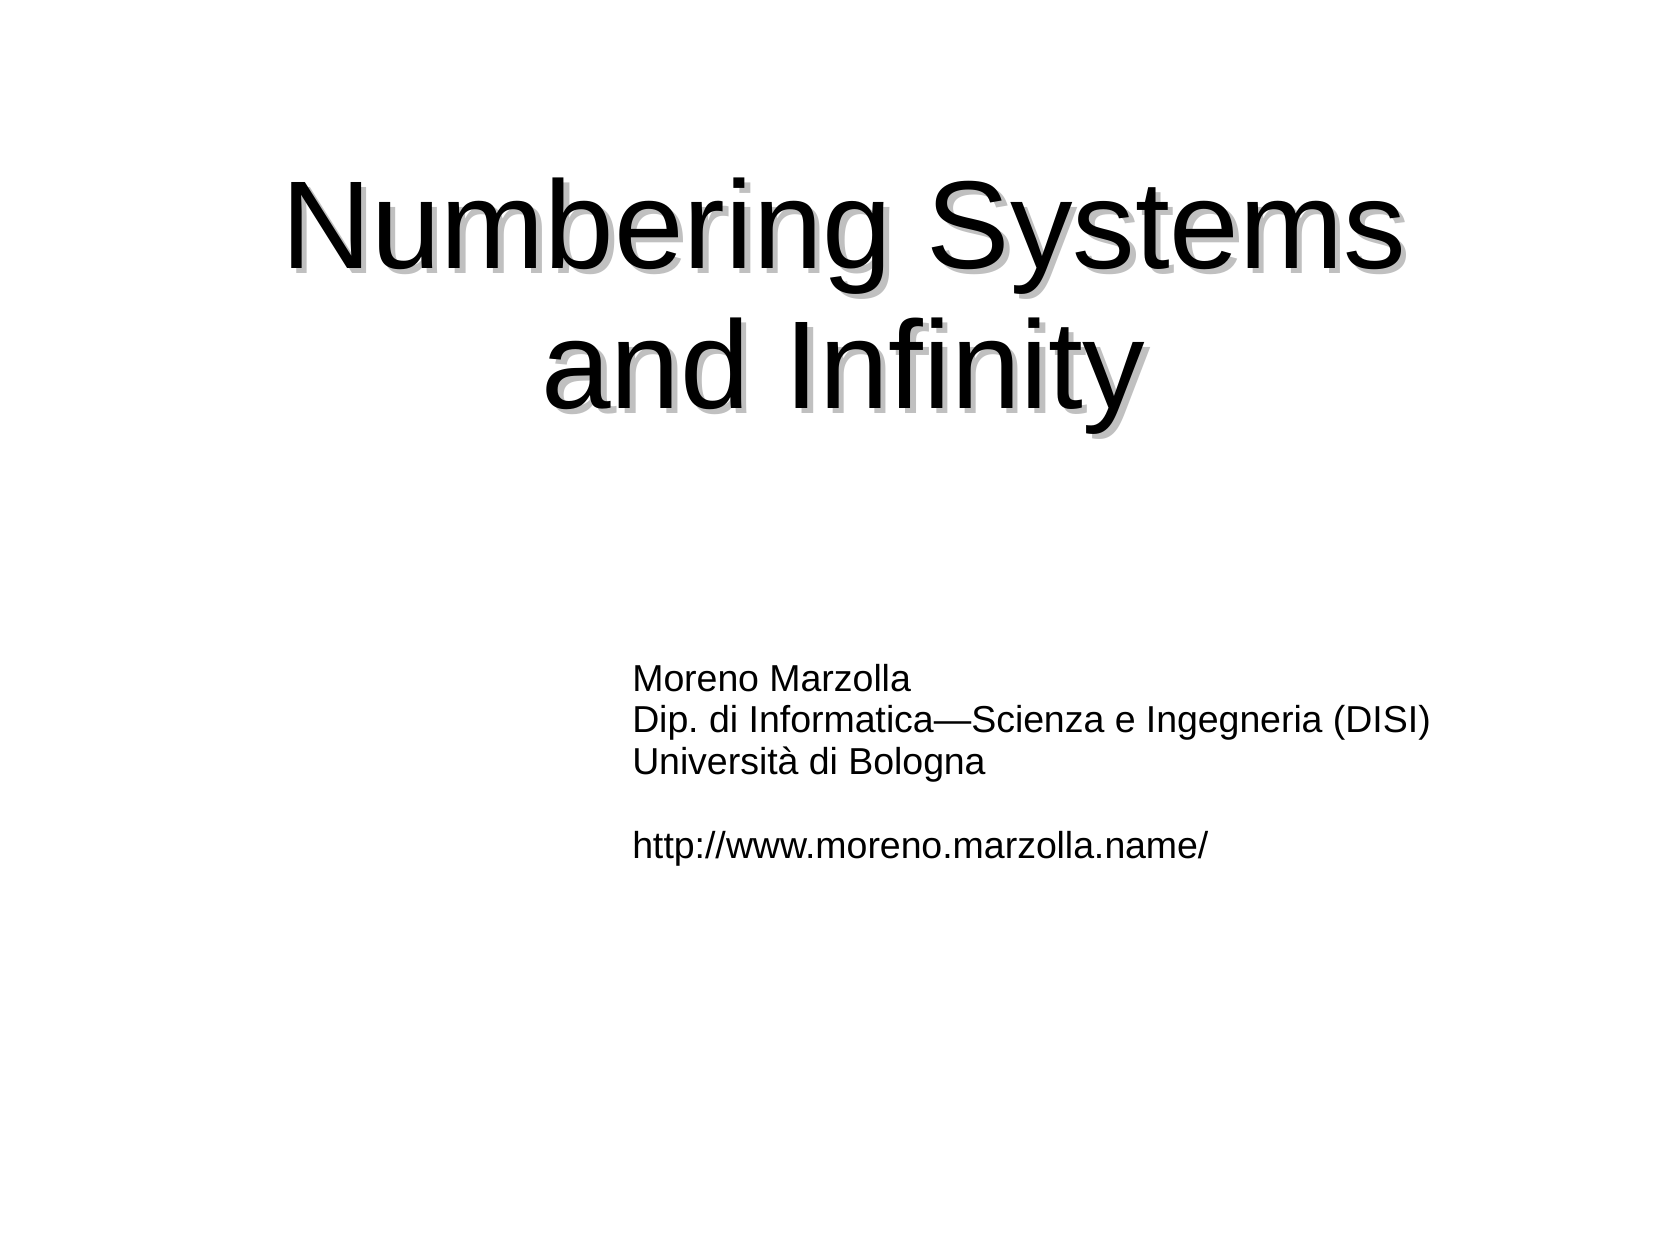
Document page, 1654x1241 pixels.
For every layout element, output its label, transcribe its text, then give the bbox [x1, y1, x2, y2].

text_box Moreno Marzolla Dip. di Informatica—Scienza e Ingegneria (DISI) Università di Bologna http://www.moreno.marzolla.name/ [617, 649, 1447, 1003]
text_box Numbering Systems and Infinity [75, 147, 1613, 443]
